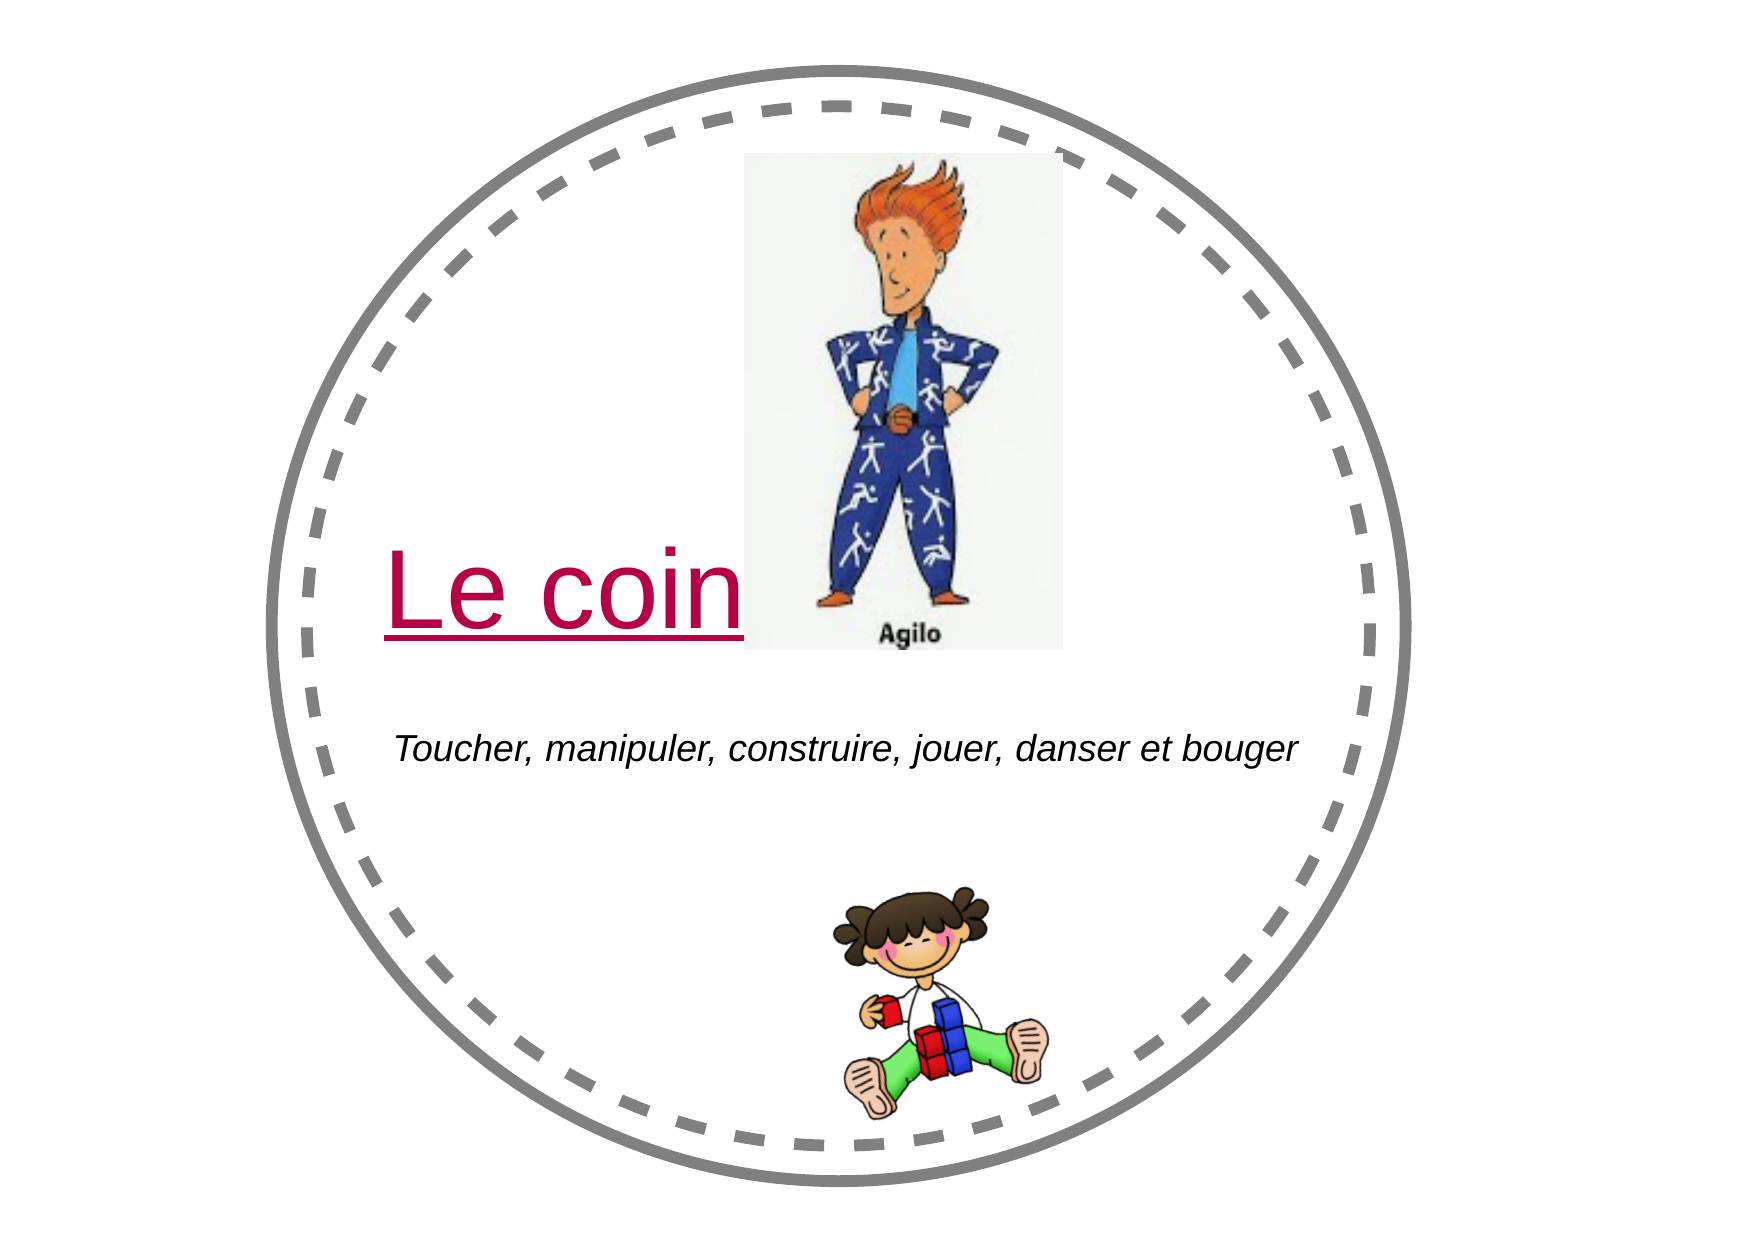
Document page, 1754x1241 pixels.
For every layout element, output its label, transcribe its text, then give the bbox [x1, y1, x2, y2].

picture [744, 153, 1063, 650]
text_box Toucher, manipuler, construire, jouer, danser et bouger [377, 720, 1326, 819]
text_box [271, 70, 1406, 1182]
text_box Le coin [368, 519, 1312, 703]
picture [803, 862, 1063, 1130]
